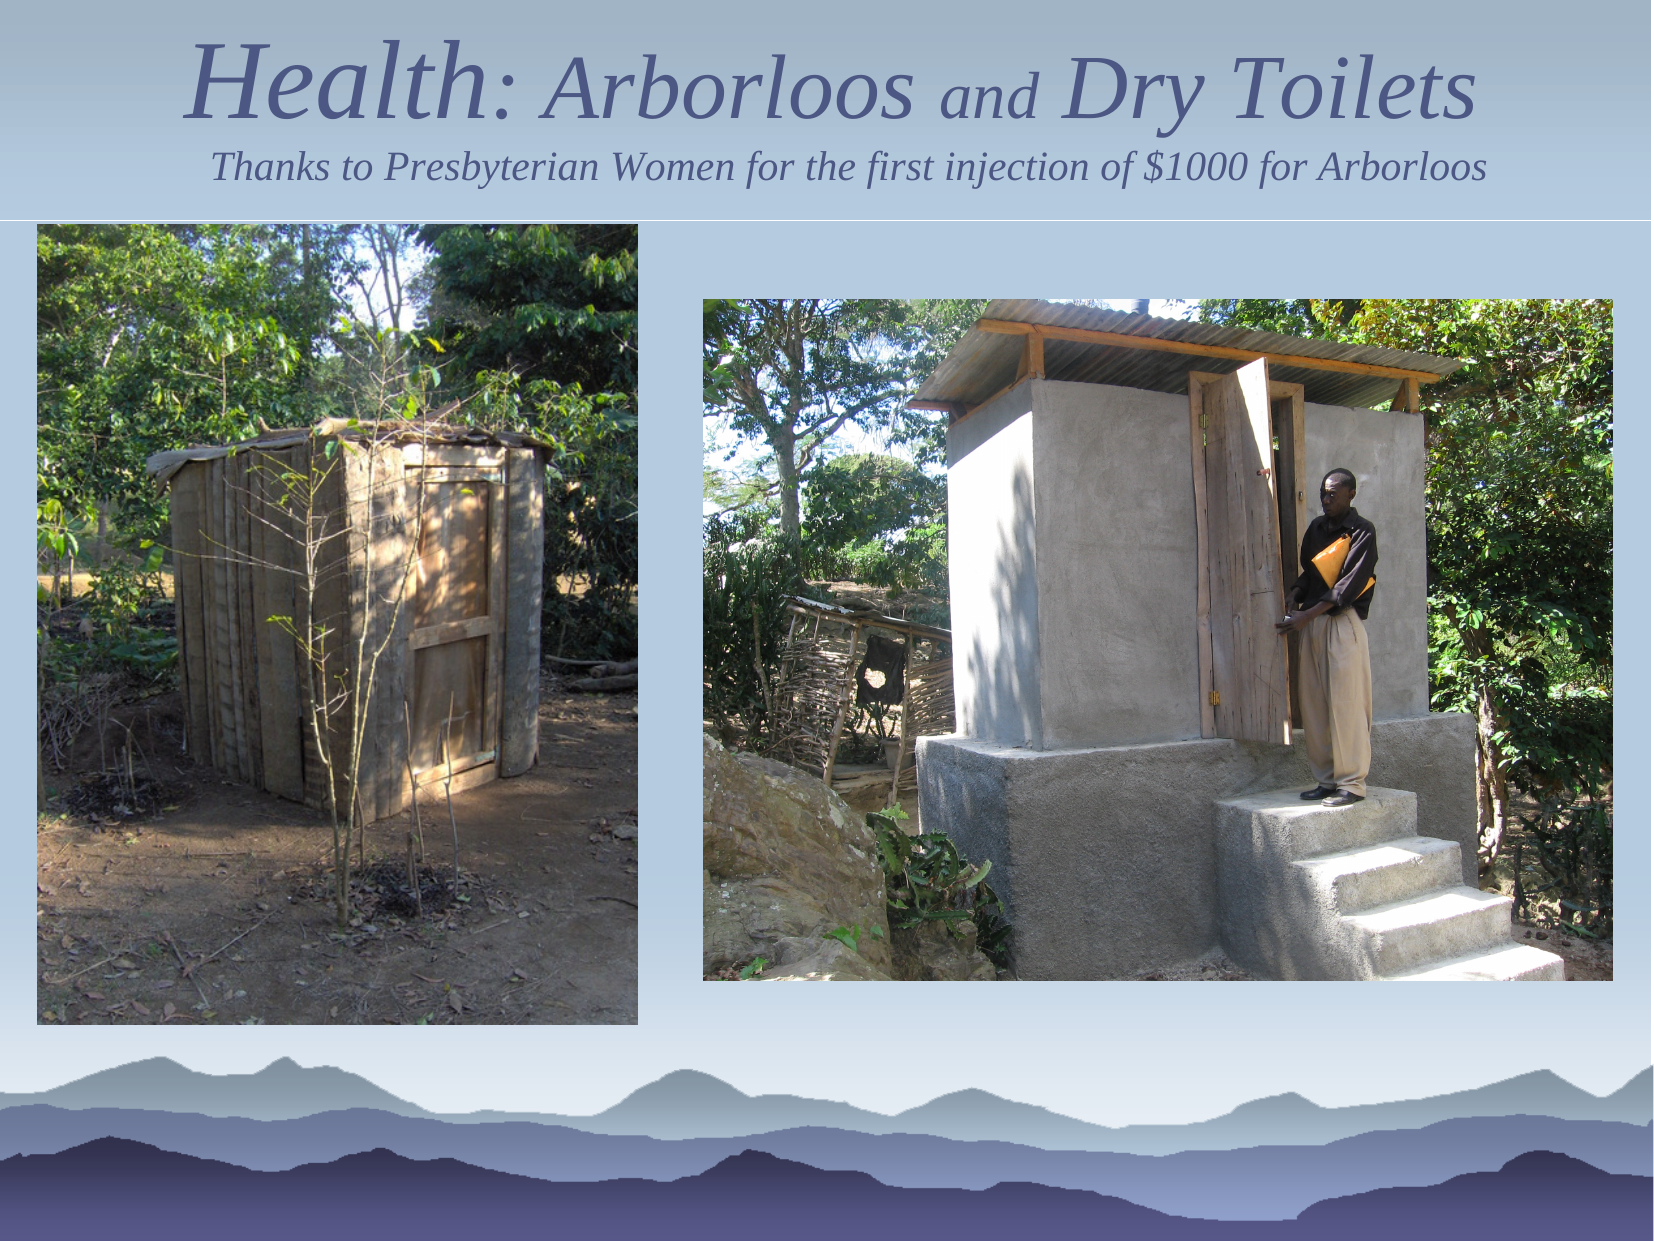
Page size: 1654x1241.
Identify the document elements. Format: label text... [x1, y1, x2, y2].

title Health: Arborloos and Dry Toilets Thanks to Presbyterian Women for the first injection of $1000 for Arborloos [125, 0, 1538, 208]
picture [703, 299, 1613, 981]
picture [0, 224, 1654, 1241]
